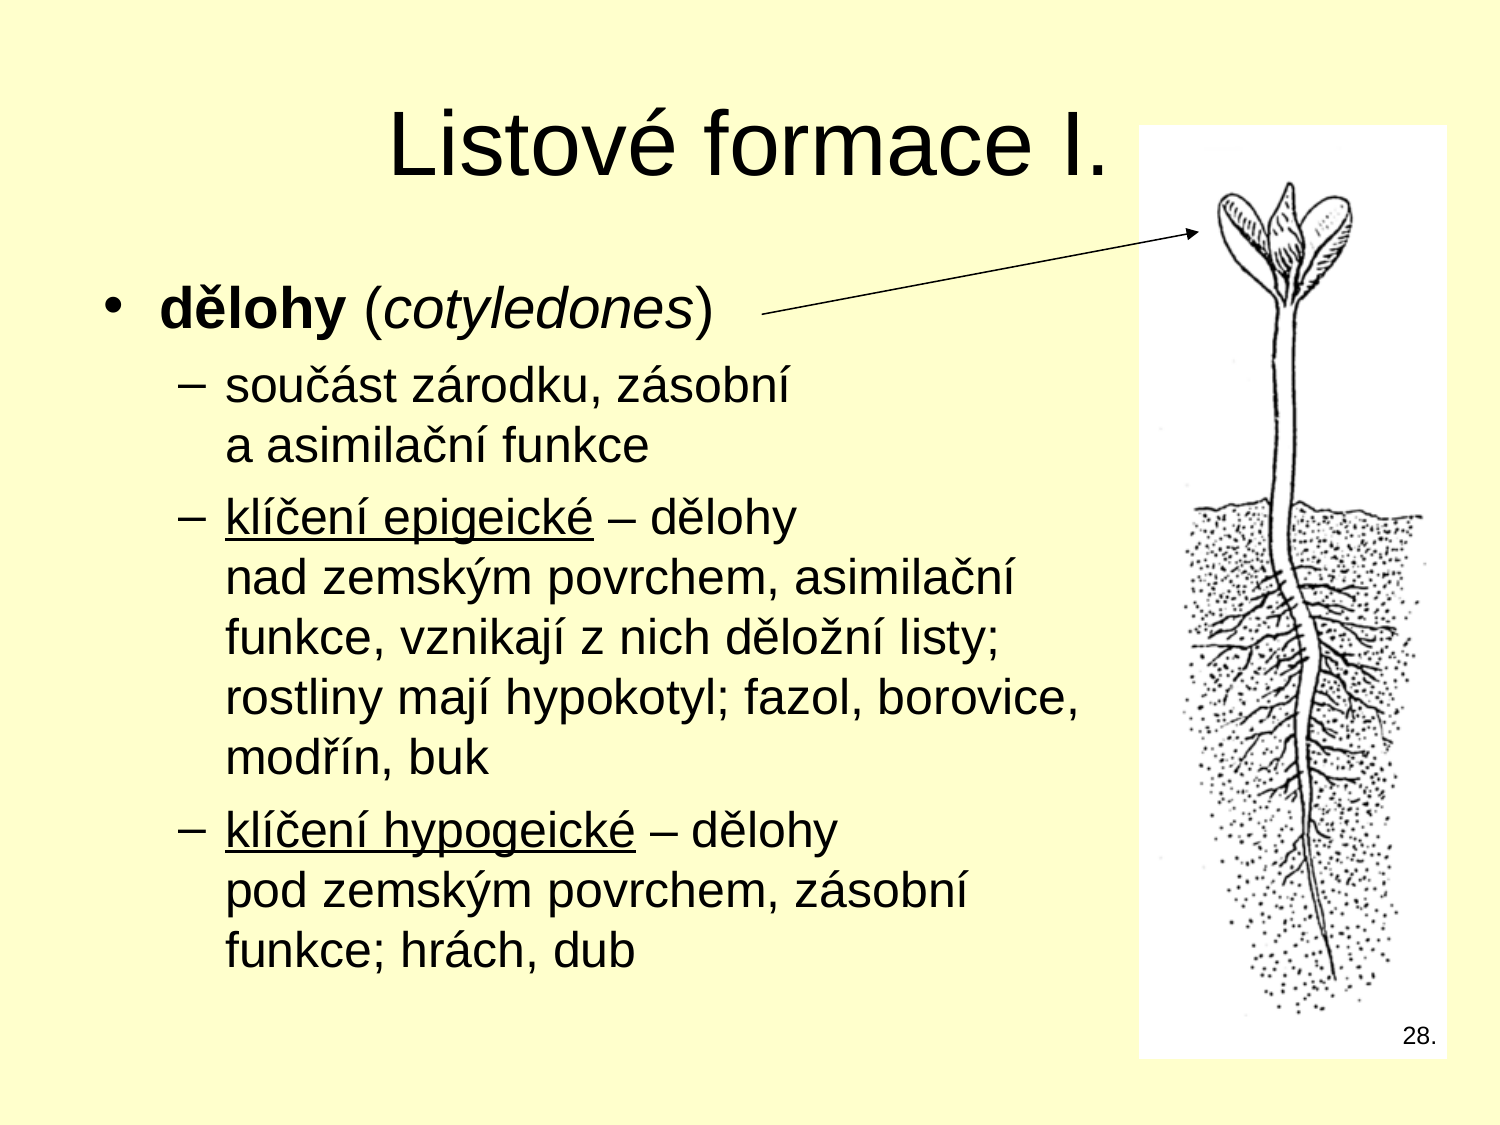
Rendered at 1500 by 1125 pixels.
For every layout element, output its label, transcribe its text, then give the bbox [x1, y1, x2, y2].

list dělohy (cotyledones) součást zárodku, zásobní a asimilační funkce klíčení epigeické – dělohy nad zemským povrchem, asimilační funkce, vznikají z nich děložní listy; rostliny mají hypokotyl; fazol, borovice, modřín, buk klíčení hypogeické – dělohy pod zemským povrchem, zásobní funkce; hrách, dub [88, 262, 1103, 1047]
picture [1139, 125, 1447, 1059]
title Listové formace I. [75, 45, 1426, 233]
text_box 28. [1387, 1011, 1483, 1057]
